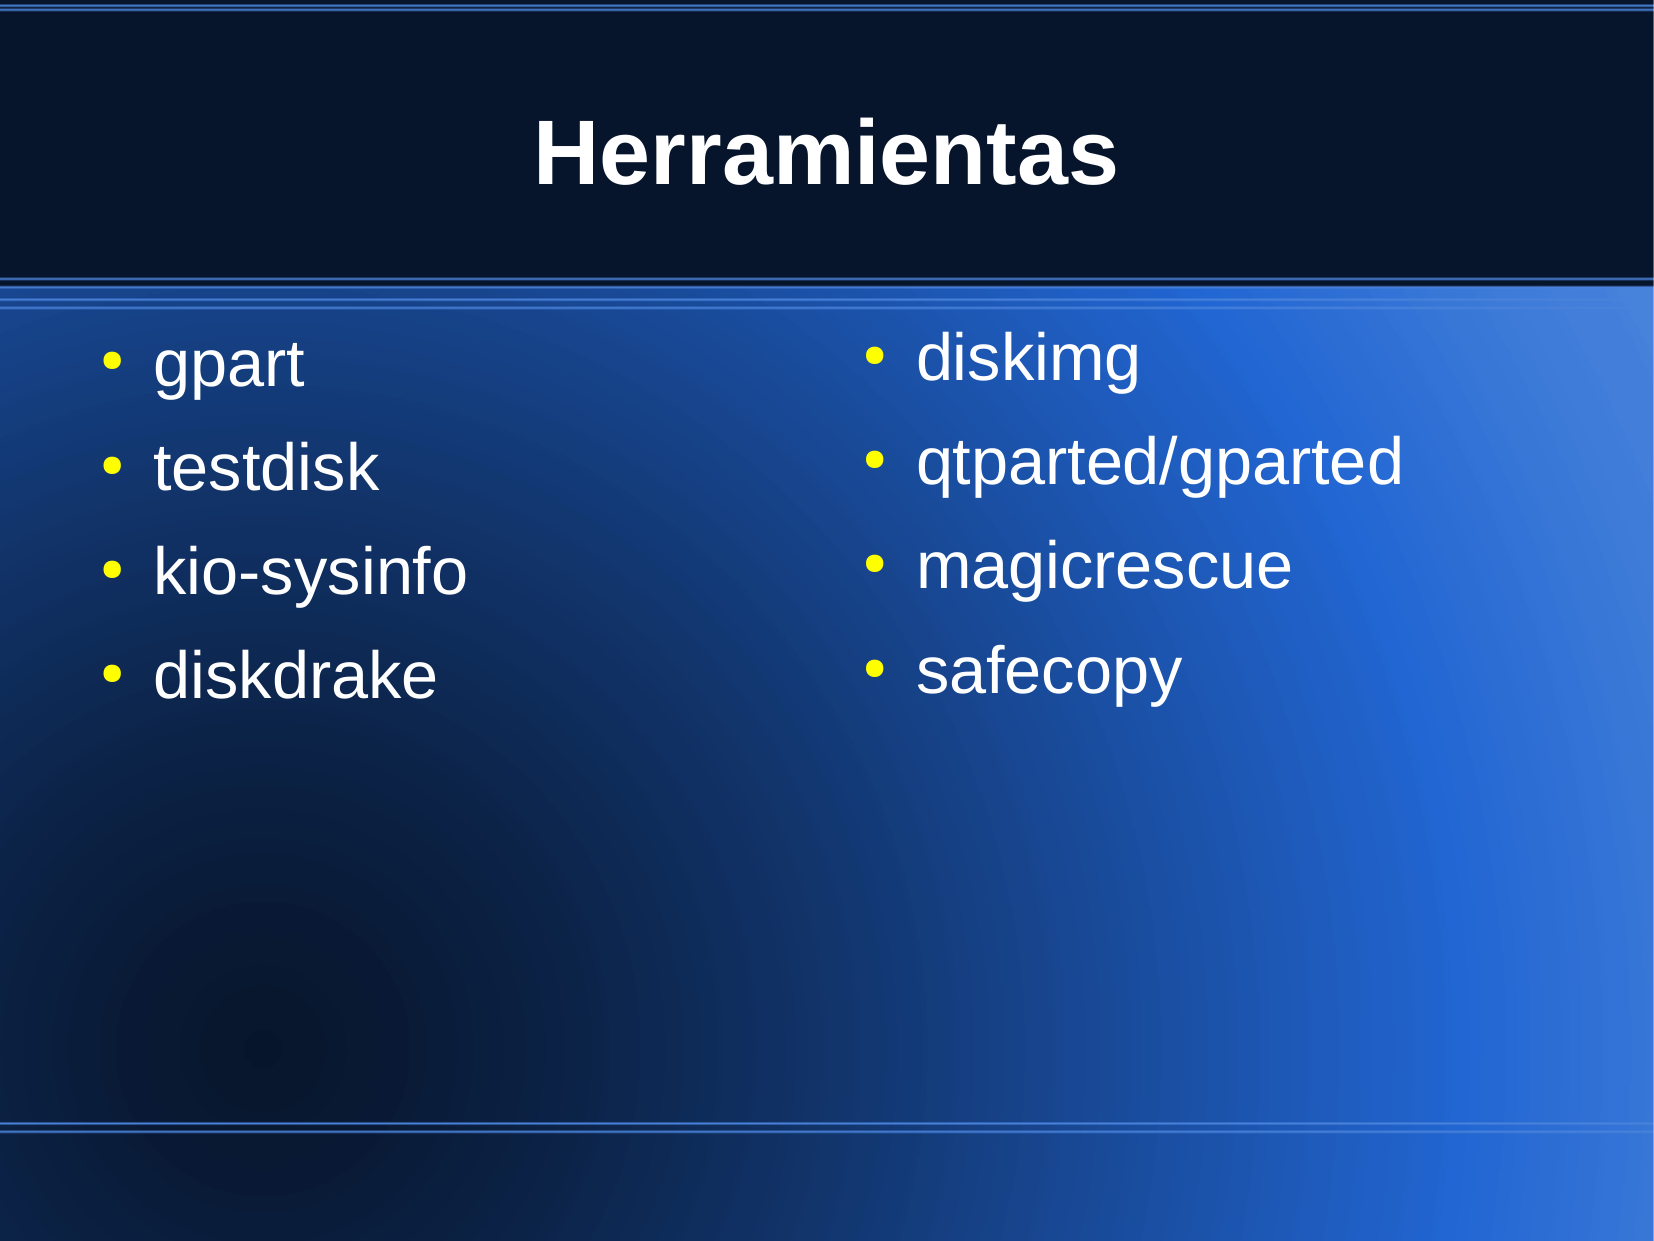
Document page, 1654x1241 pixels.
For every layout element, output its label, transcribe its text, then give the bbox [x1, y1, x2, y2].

list gpart testdisk kio-sysinfo diskdrake [82, 325, 809, 1130]
list diskimg qtparted/gparted magicrescue safecopy [845, 319, 1572, 1124]
title Herramientas [82, 49, 1571, 257]
picture [0, 0, 1654, 1241]
